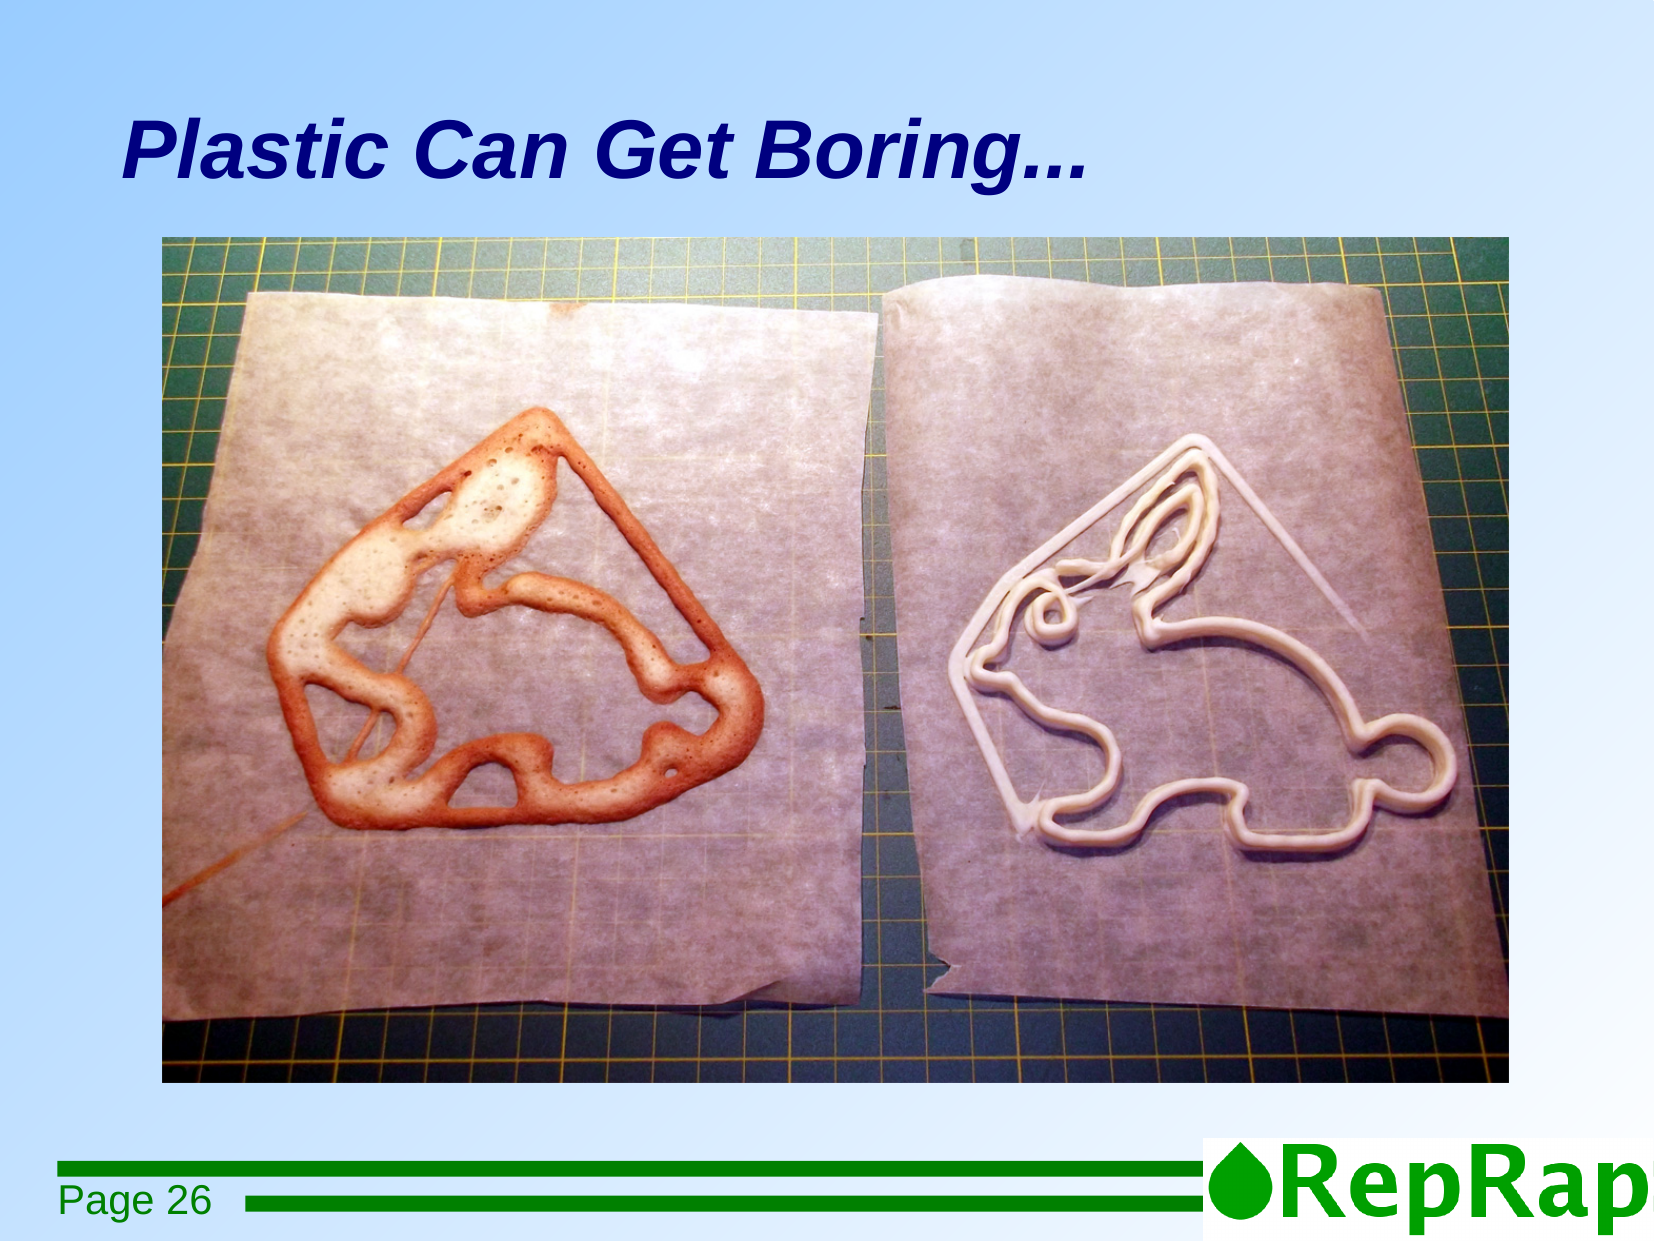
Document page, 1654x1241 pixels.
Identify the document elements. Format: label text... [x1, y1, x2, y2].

picture [1203, 1138, 1654, 1241]
title Plastic Can Get Boring... [121, 46, 1534, 254]
picture [162, 237, 1509, 1083]
